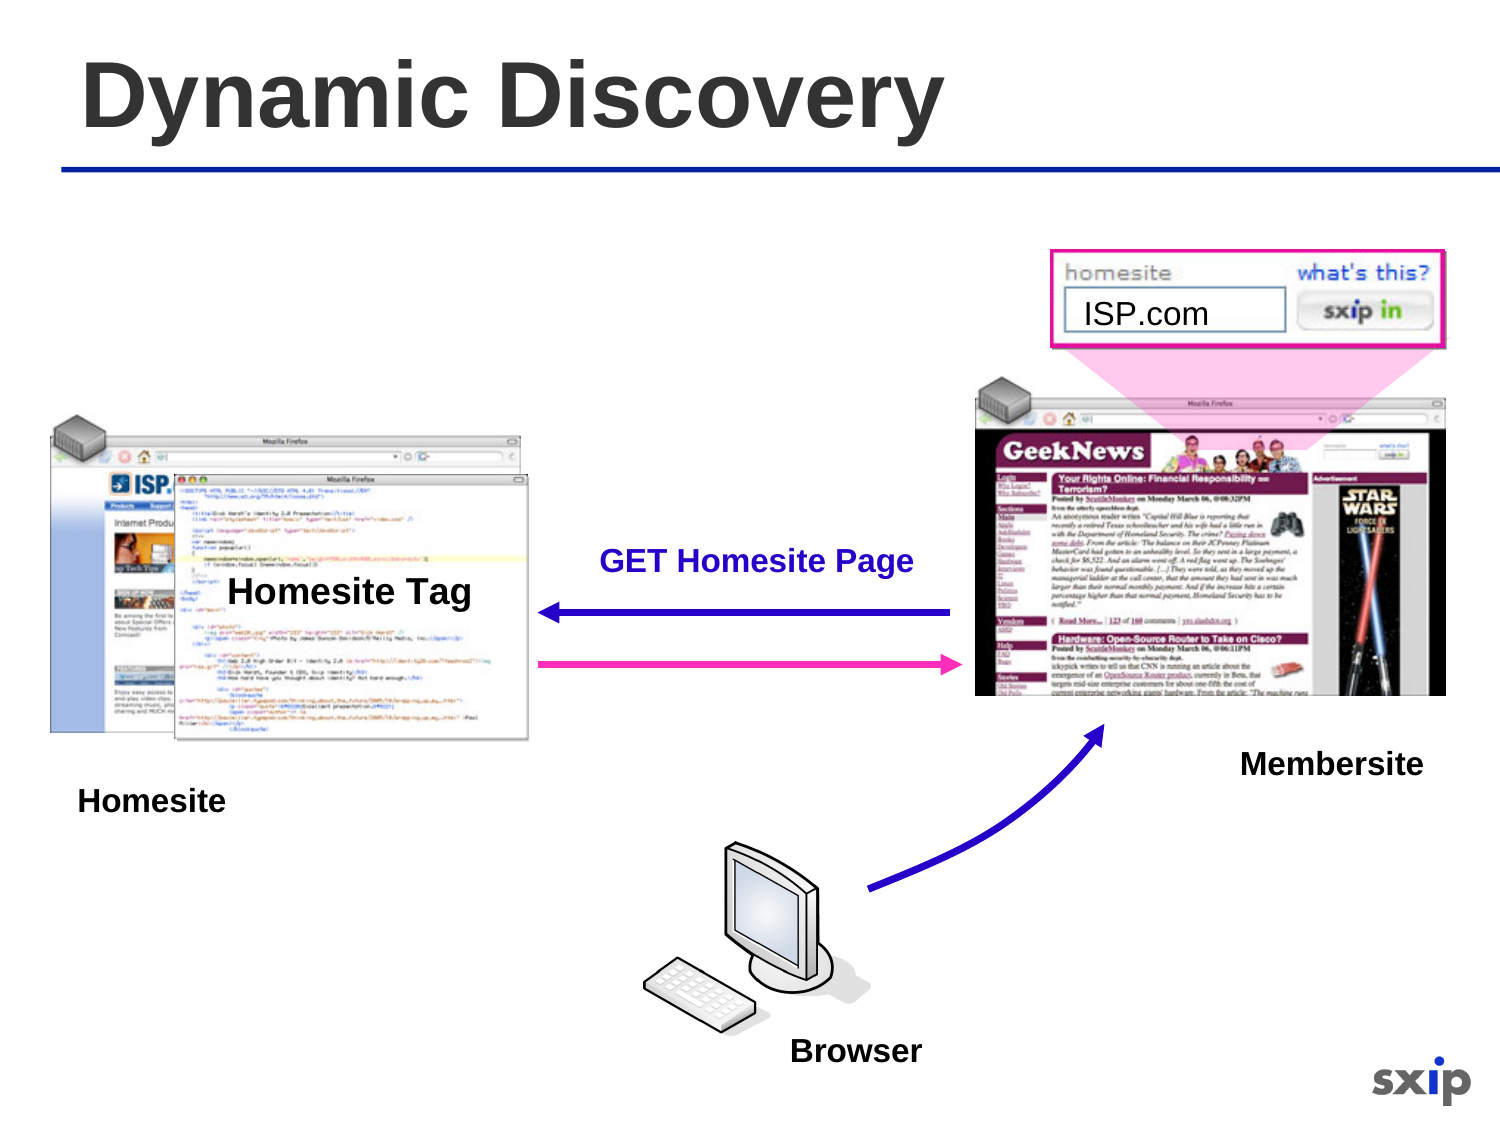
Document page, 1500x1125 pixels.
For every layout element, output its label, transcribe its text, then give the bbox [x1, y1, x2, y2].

picture [975, 374, 1446, 696]
title Dynamic Discovery [61, 21, 1495, 169]
text_box ISP.com [1068, 287, 1225, 340]
picture [1372, 1056, 1471, 1106]
picture [1050, 249, 1445, 348]
text_box Homesite Tag [212, 562, 497, 620]
text_box GET Homesite Page [584, 534, 931, 588]
text_box Homesite [62, 774, 242, 828]
text_box [1065, 350, 1435, 451]
picture [643, 841, 871, 1036]
text_box Membersite [1224, 737, 1440, 790]
picture [50, 412, 528, 739]
text_box Browser [774, 1025, 938, 1078]
